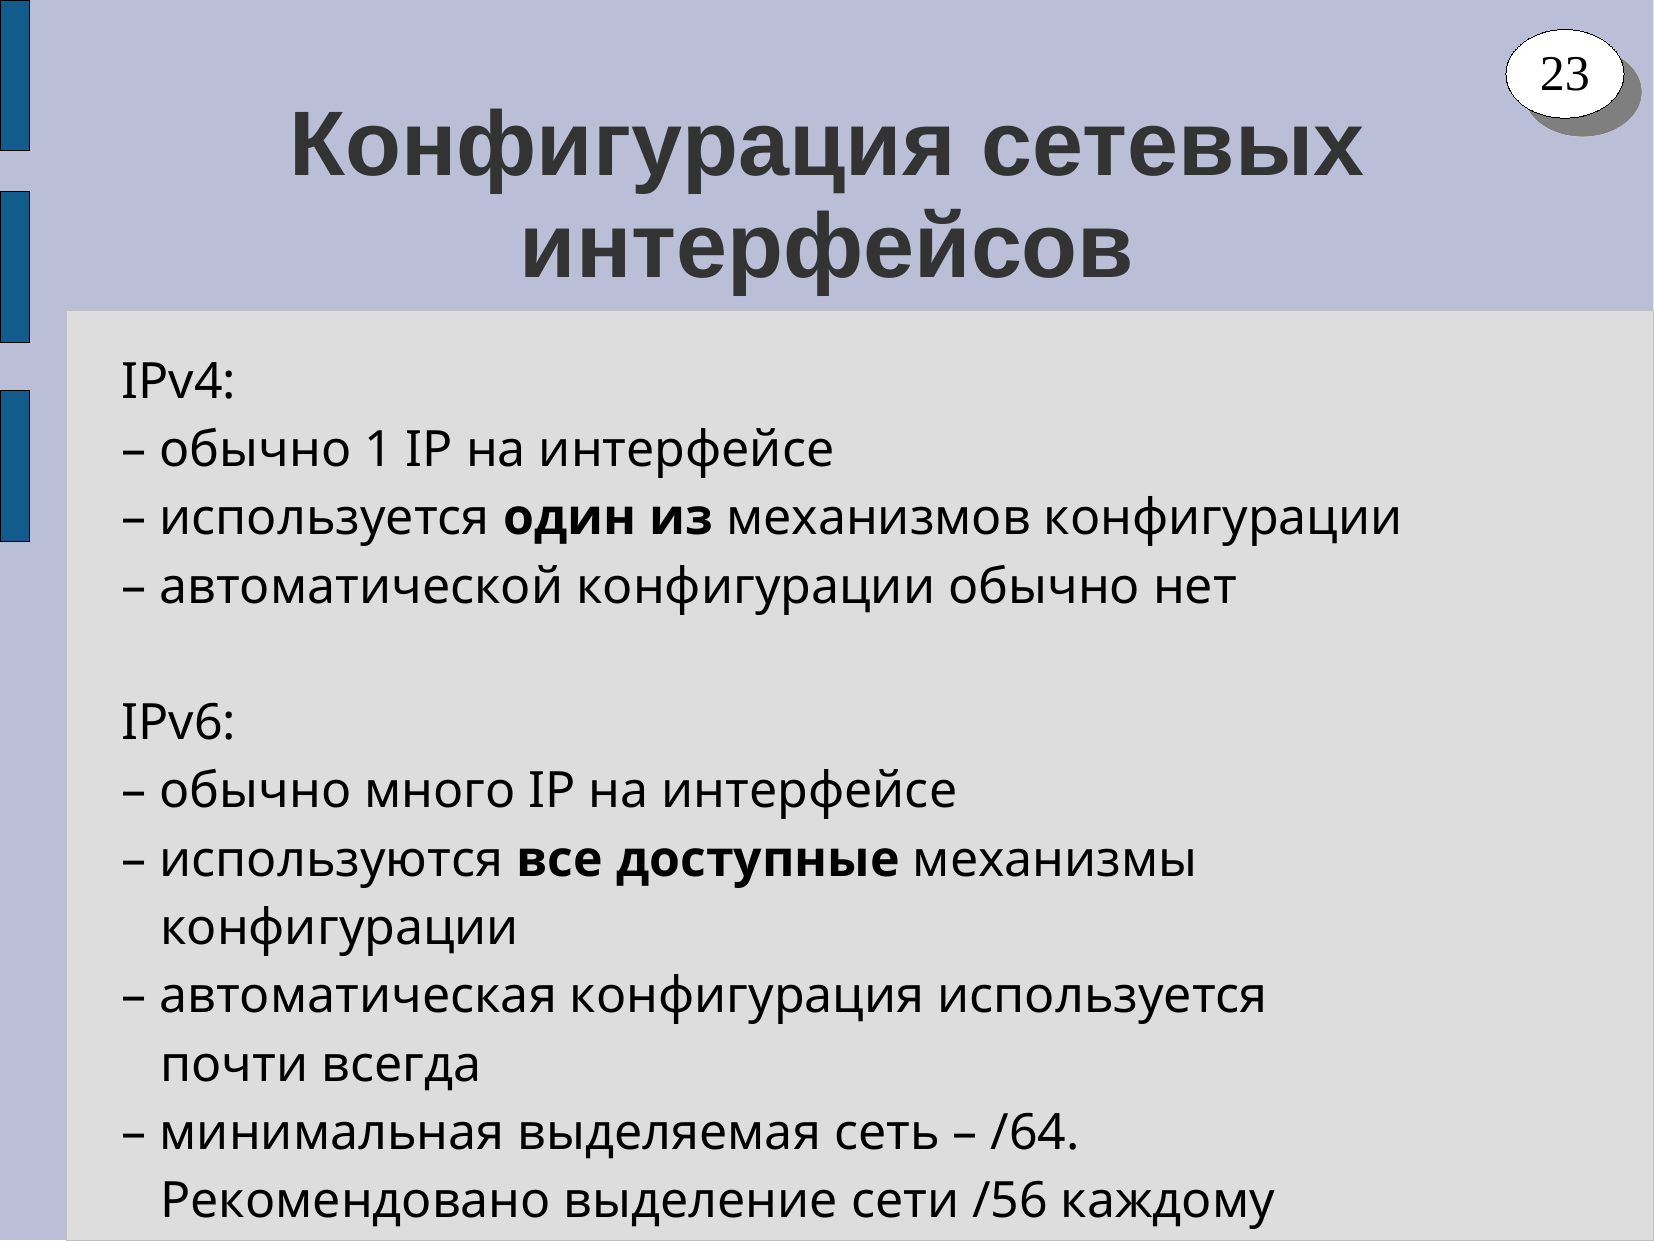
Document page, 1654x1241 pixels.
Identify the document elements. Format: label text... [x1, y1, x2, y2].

text_box 23 [1505, 29, 1625, 119]
title Конфигурация сетевых интерфейсов [121, 91, 1534, 299]
text_box IPv4: – обычно 1 IP на интерфейсе – используется один из механизмов конфигурации – автоматической конфигурации обычно нет IPv6: – обычно много IP на интерфейсе – используются все доступные механизмы конфигурации – автоматическая конфигурация используется почти всегда – минимальная выделяемая сеть – /64. Рекомендовано выделение сети /56 каждому подключённому к Internet пользователю. [121, 344, 1534, 1211]
